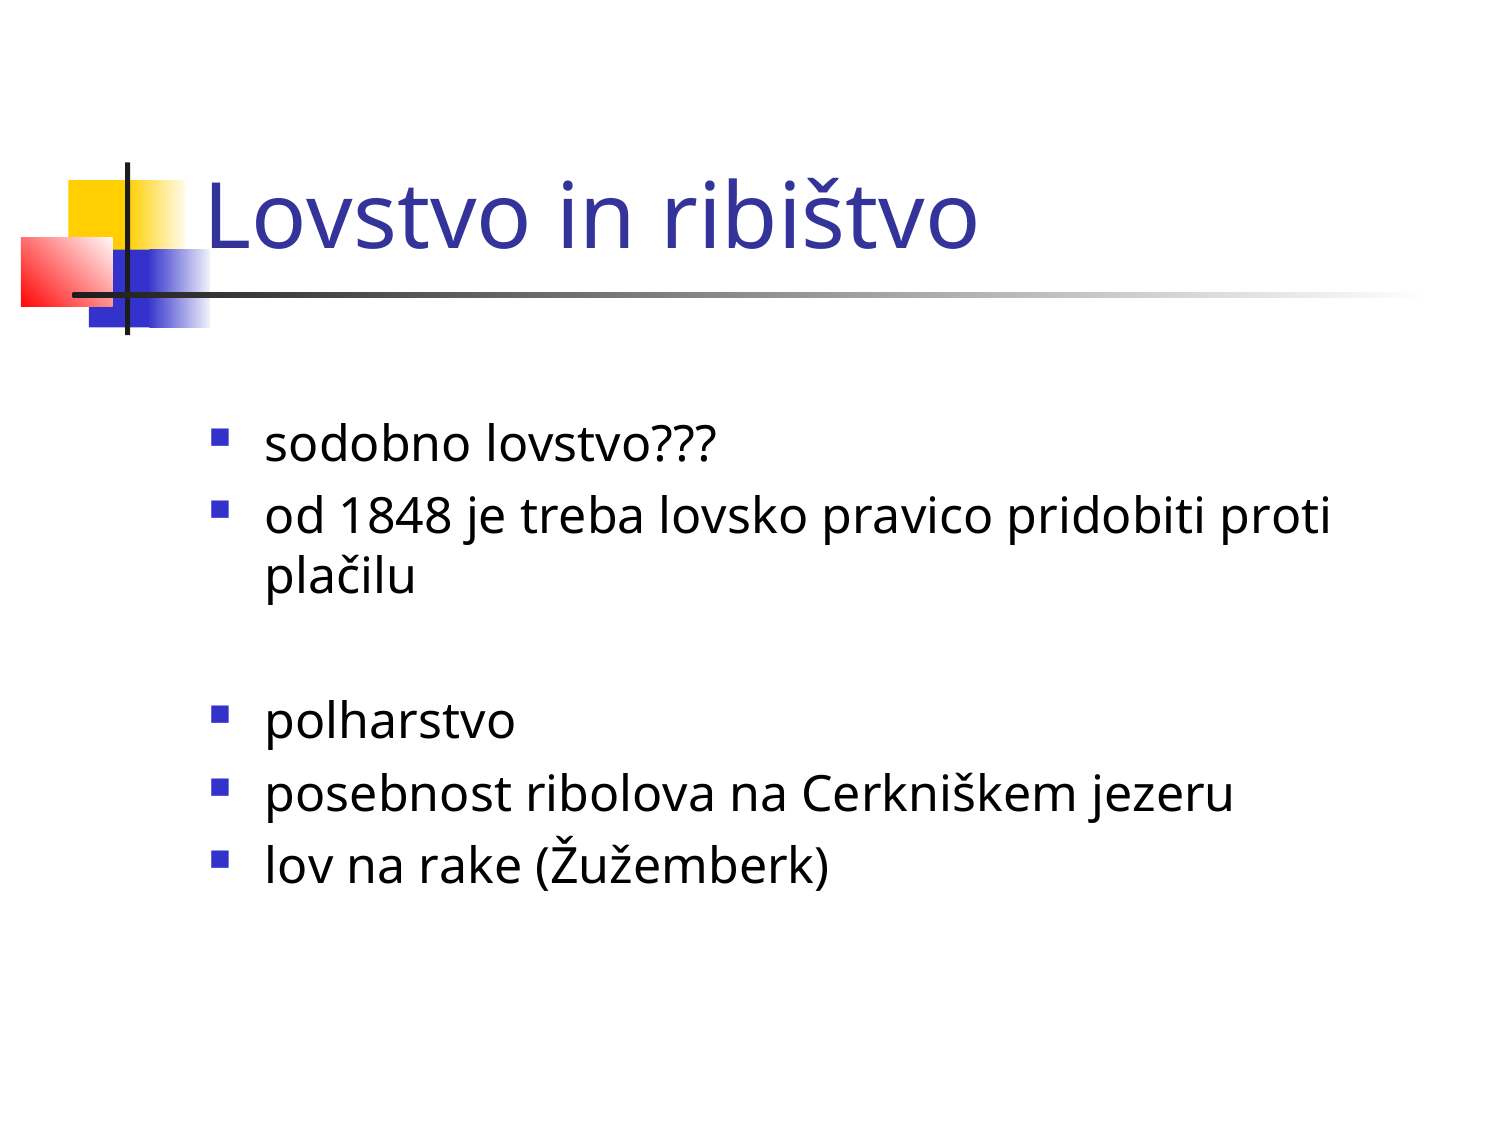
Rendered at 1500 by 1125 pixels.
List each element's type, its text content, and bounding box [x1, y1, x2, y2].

list sodobno lovstvo??? od 1848 je treba lovsko pravico pridobiti proti plačilu polharstvo posebnost ribolova na Cerkniškem jezeru lov na rake (Žužemberk) [193, 331, 1469, 1007]
title Lovstvo in ribištvo [188, 35, 1468, 276]
